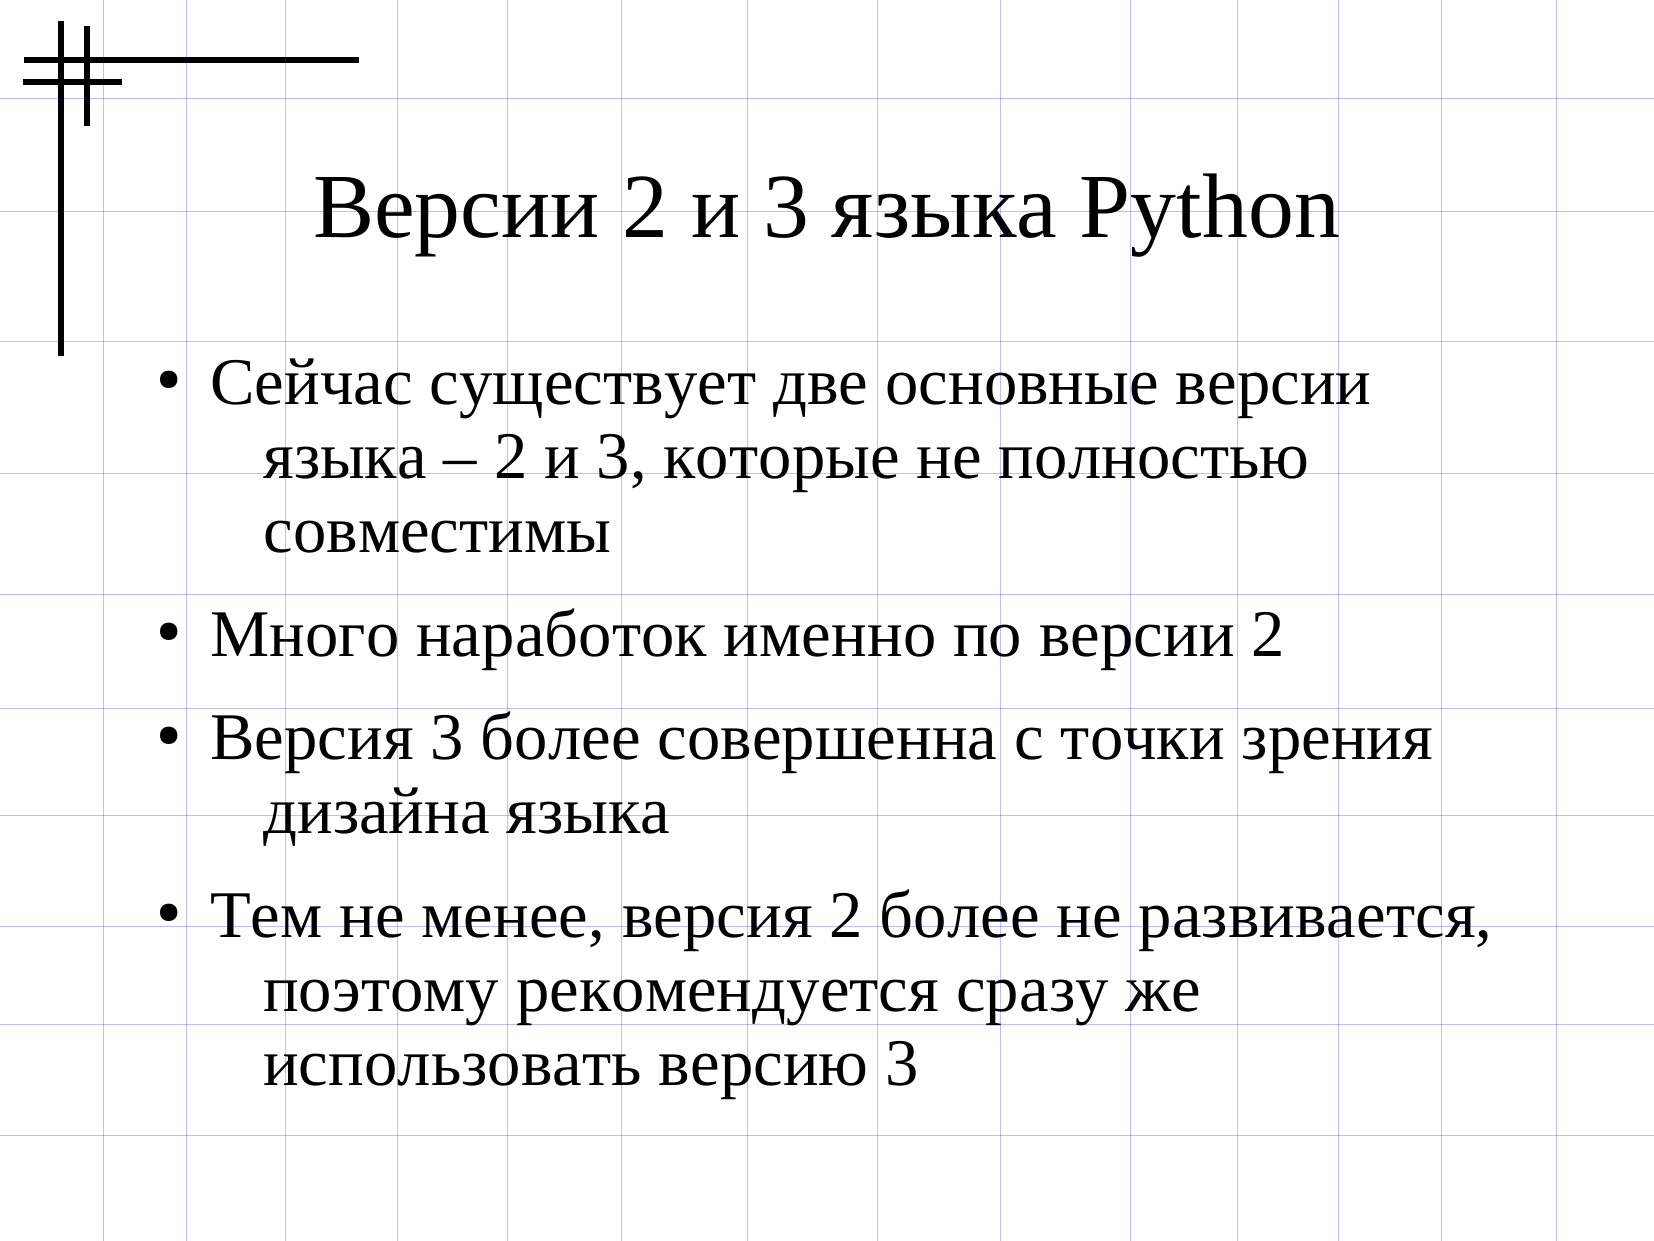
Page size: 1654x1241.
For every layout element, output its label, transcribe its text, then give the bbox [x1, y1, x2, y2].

list Сейчас существует две основные версии языка – 2 и 3, которые не полностью совместимы Много наработок именно по версии 2 Версия 3 более совершенна с точки зрения дизайна языка Тем не менее, версия 2 более не развивается, поэтому рекомендуется сразу же использовать версию 3 [121, 344, 1534, 1149]
title Версии 2 и 3 языка Python [121, 110, 1534, 303]
